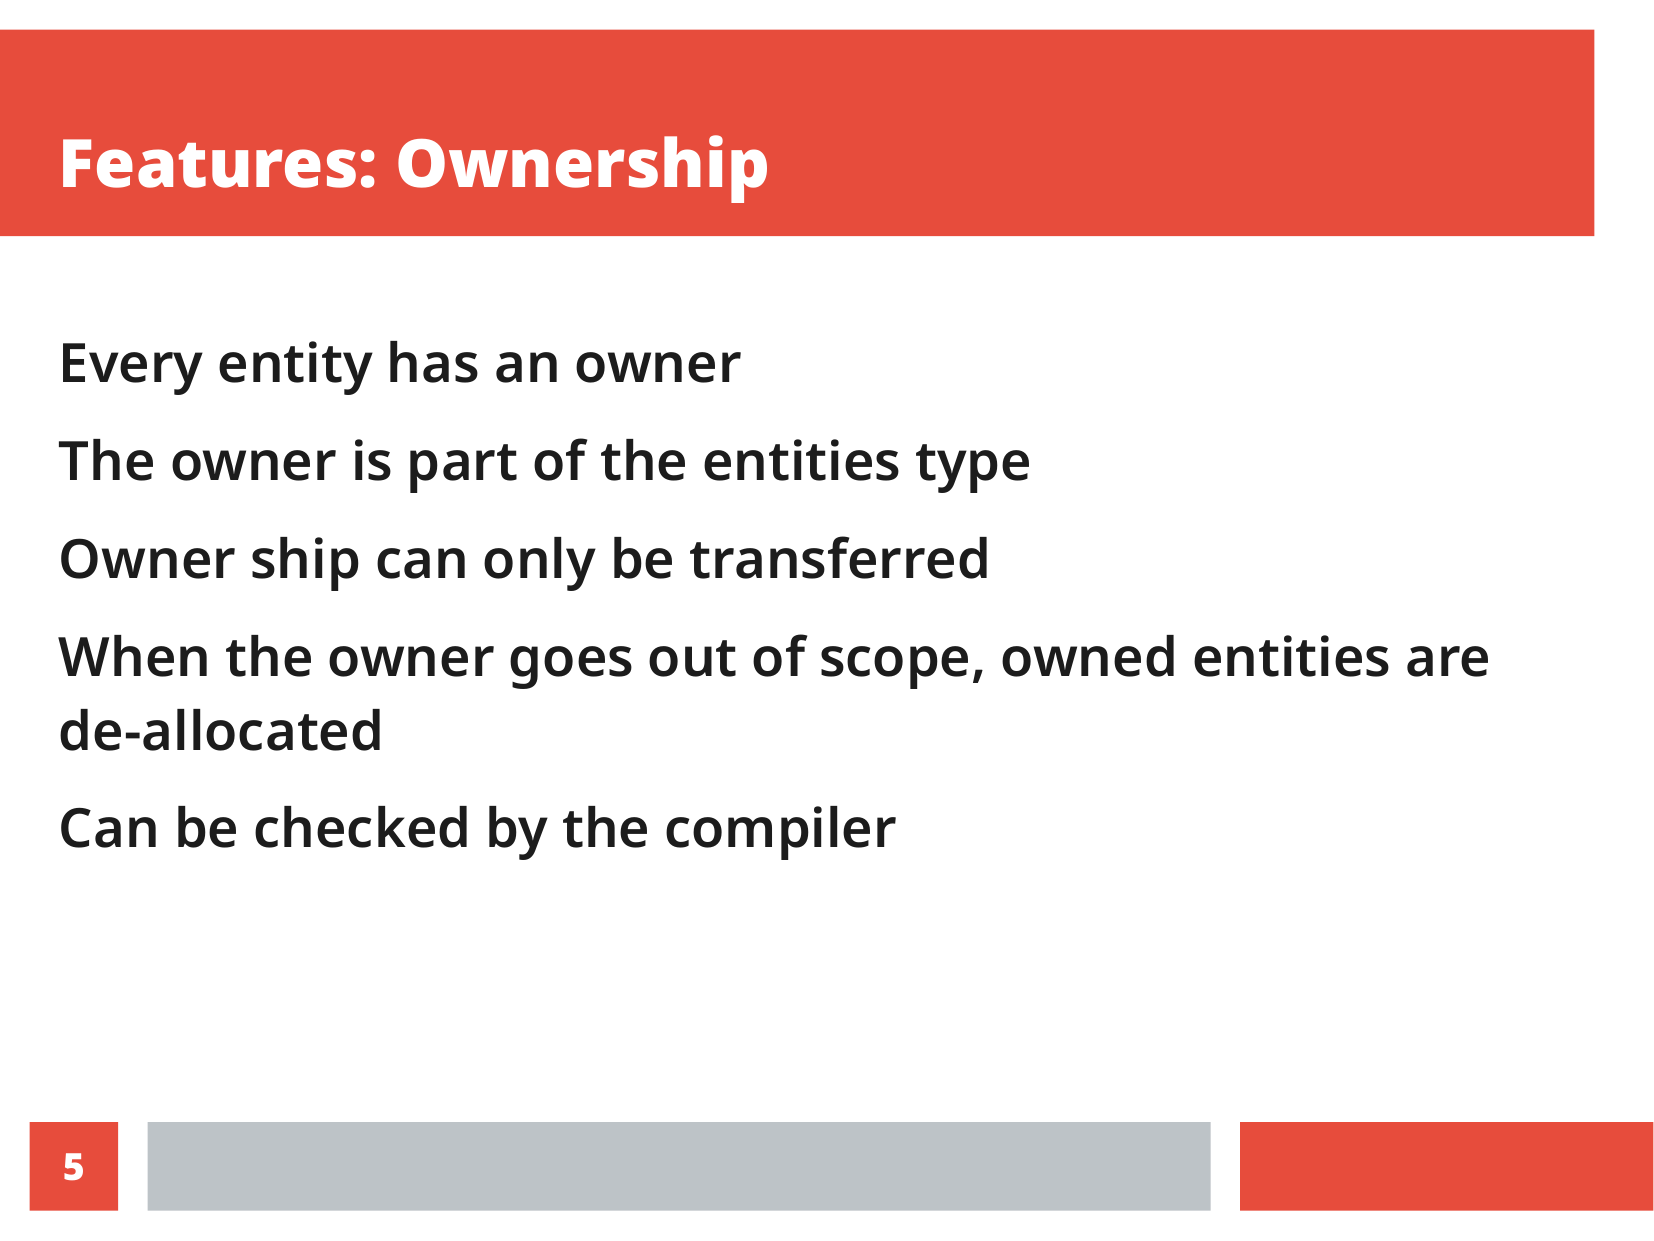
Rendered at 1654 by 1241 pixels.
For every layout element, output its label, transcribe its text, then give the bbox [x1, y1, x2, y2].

list Every entity has an owner The owner is part of the entities type Owner ship can only be transferred When the owner goes out of scope, owned entities are de-allocated Can be checked by the compiler [59, 324, 1565, 1093]
title Features: Ownership [59, 59, 1595, 207]
